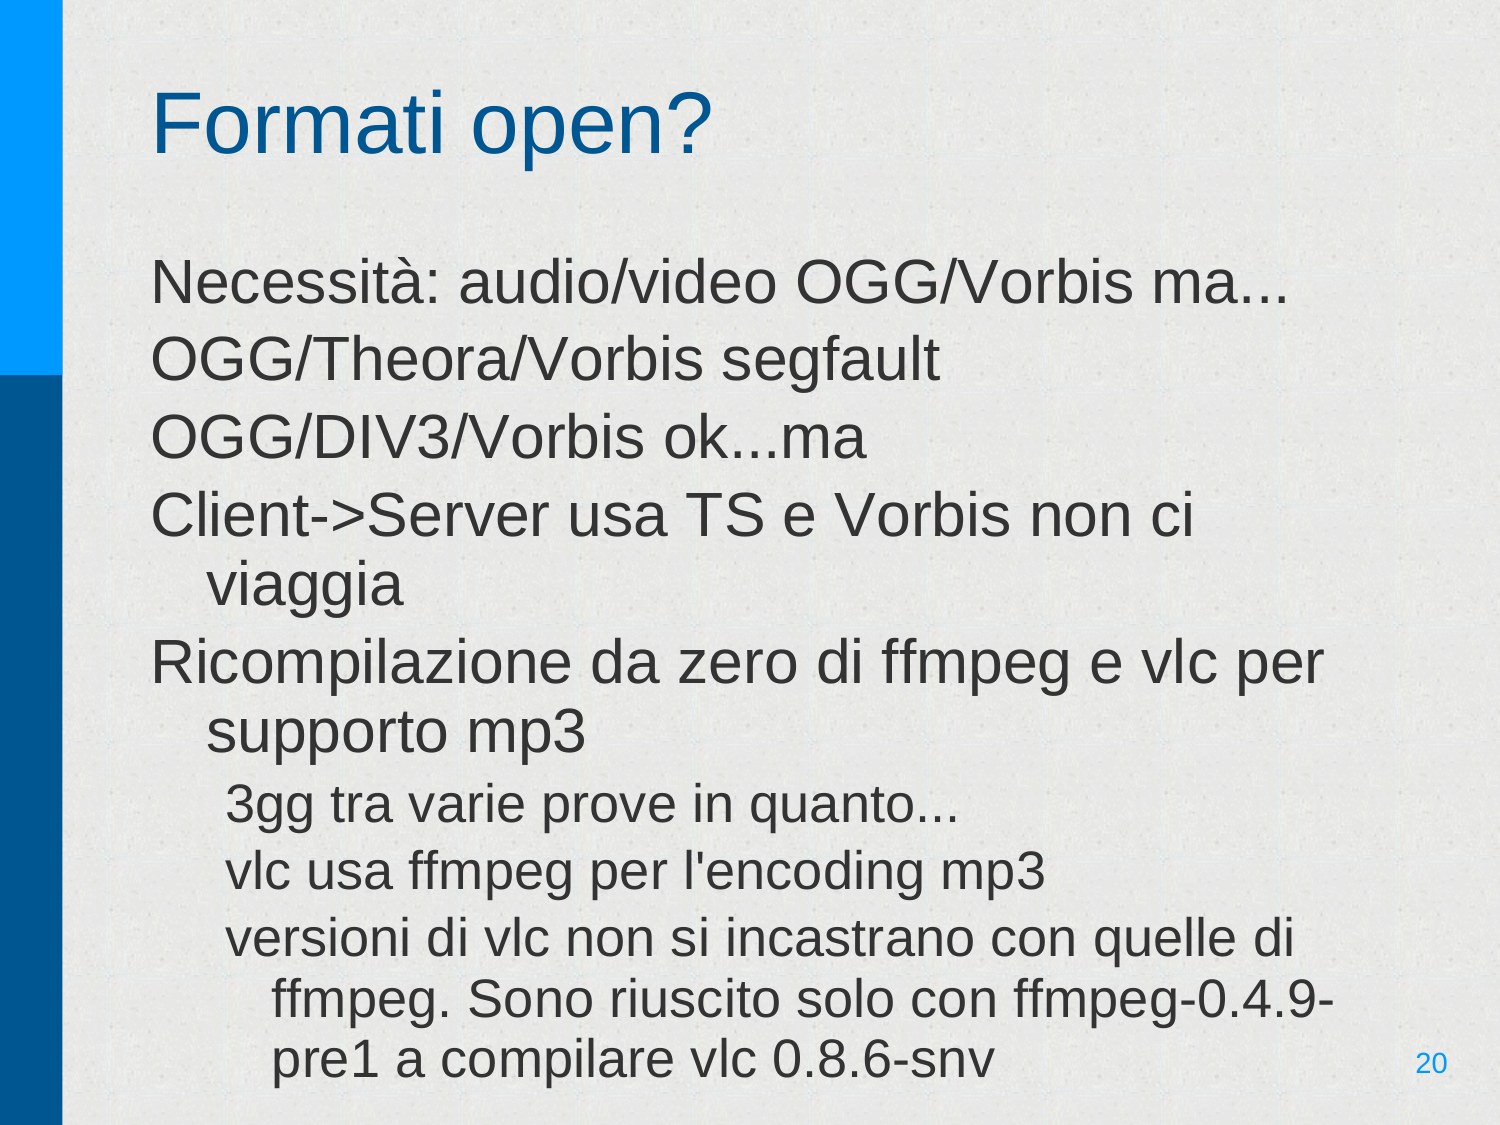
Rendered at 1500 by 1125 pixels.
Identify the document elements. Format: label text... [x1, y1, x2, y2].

title Formati open? [149, 34, 1388, 223]
picture [63, 0, 1500, 1125]
list Necessità: audio/video OGG/Vorbis ma... OGG/Theora/Vorbis segfault OGG/DIV3/Vorbis ok...ma Client->Server usa TS e Vorbis non ci viaggia Ricompilazione da zero di ffmpeg e vlc per supporto mp3 3gg tra varie prove in quanto... vlc usa ffmpeg per l'encoding mp3 versioni di vlc non si incastrano con quelle di ffmpeg. Sono riuscito solo con ffmpeg-0.4.9-pre1 a compilare vlc 0.8.6-snv [149, 246, 1388, 1088]
